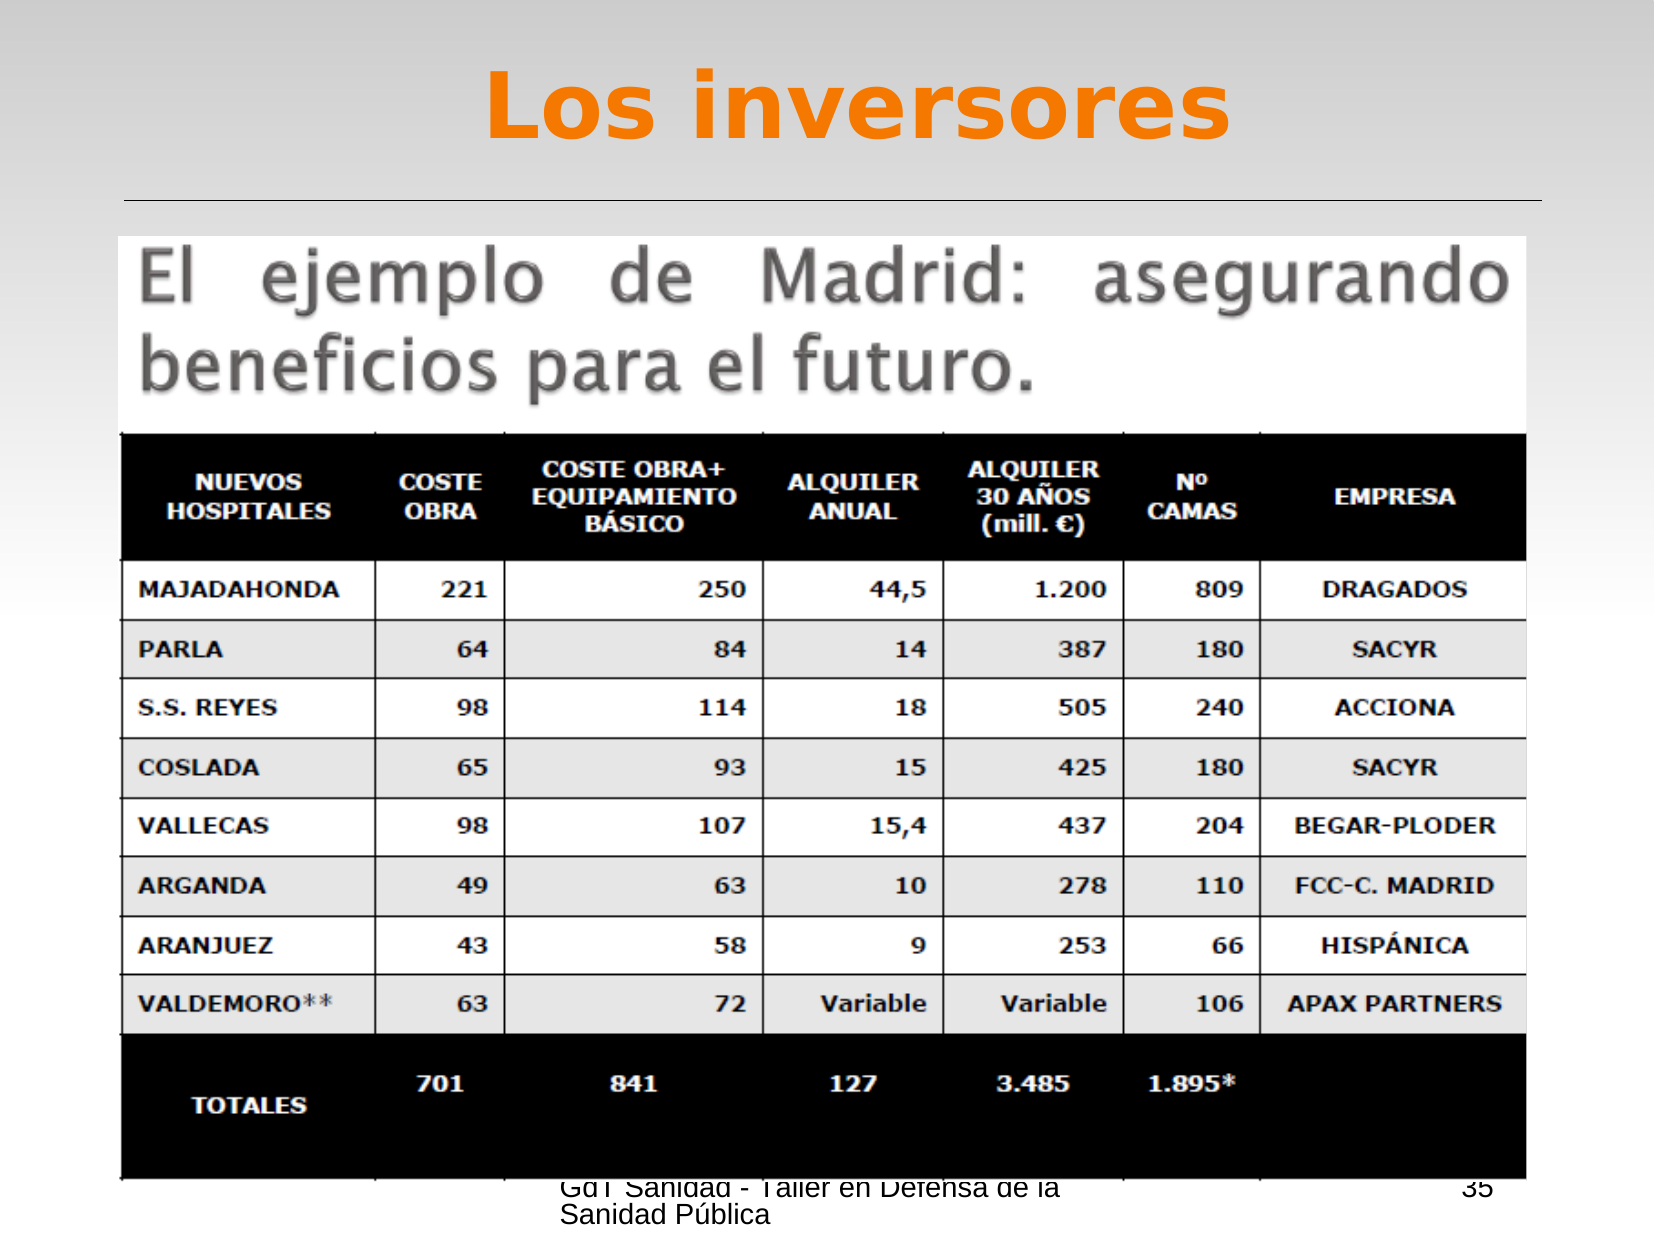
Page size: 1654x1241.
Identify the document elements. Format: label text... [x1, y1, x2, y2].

title Los inversores [59, 25, 1625, 178]
picture [118, 236, 1527, 1182]
